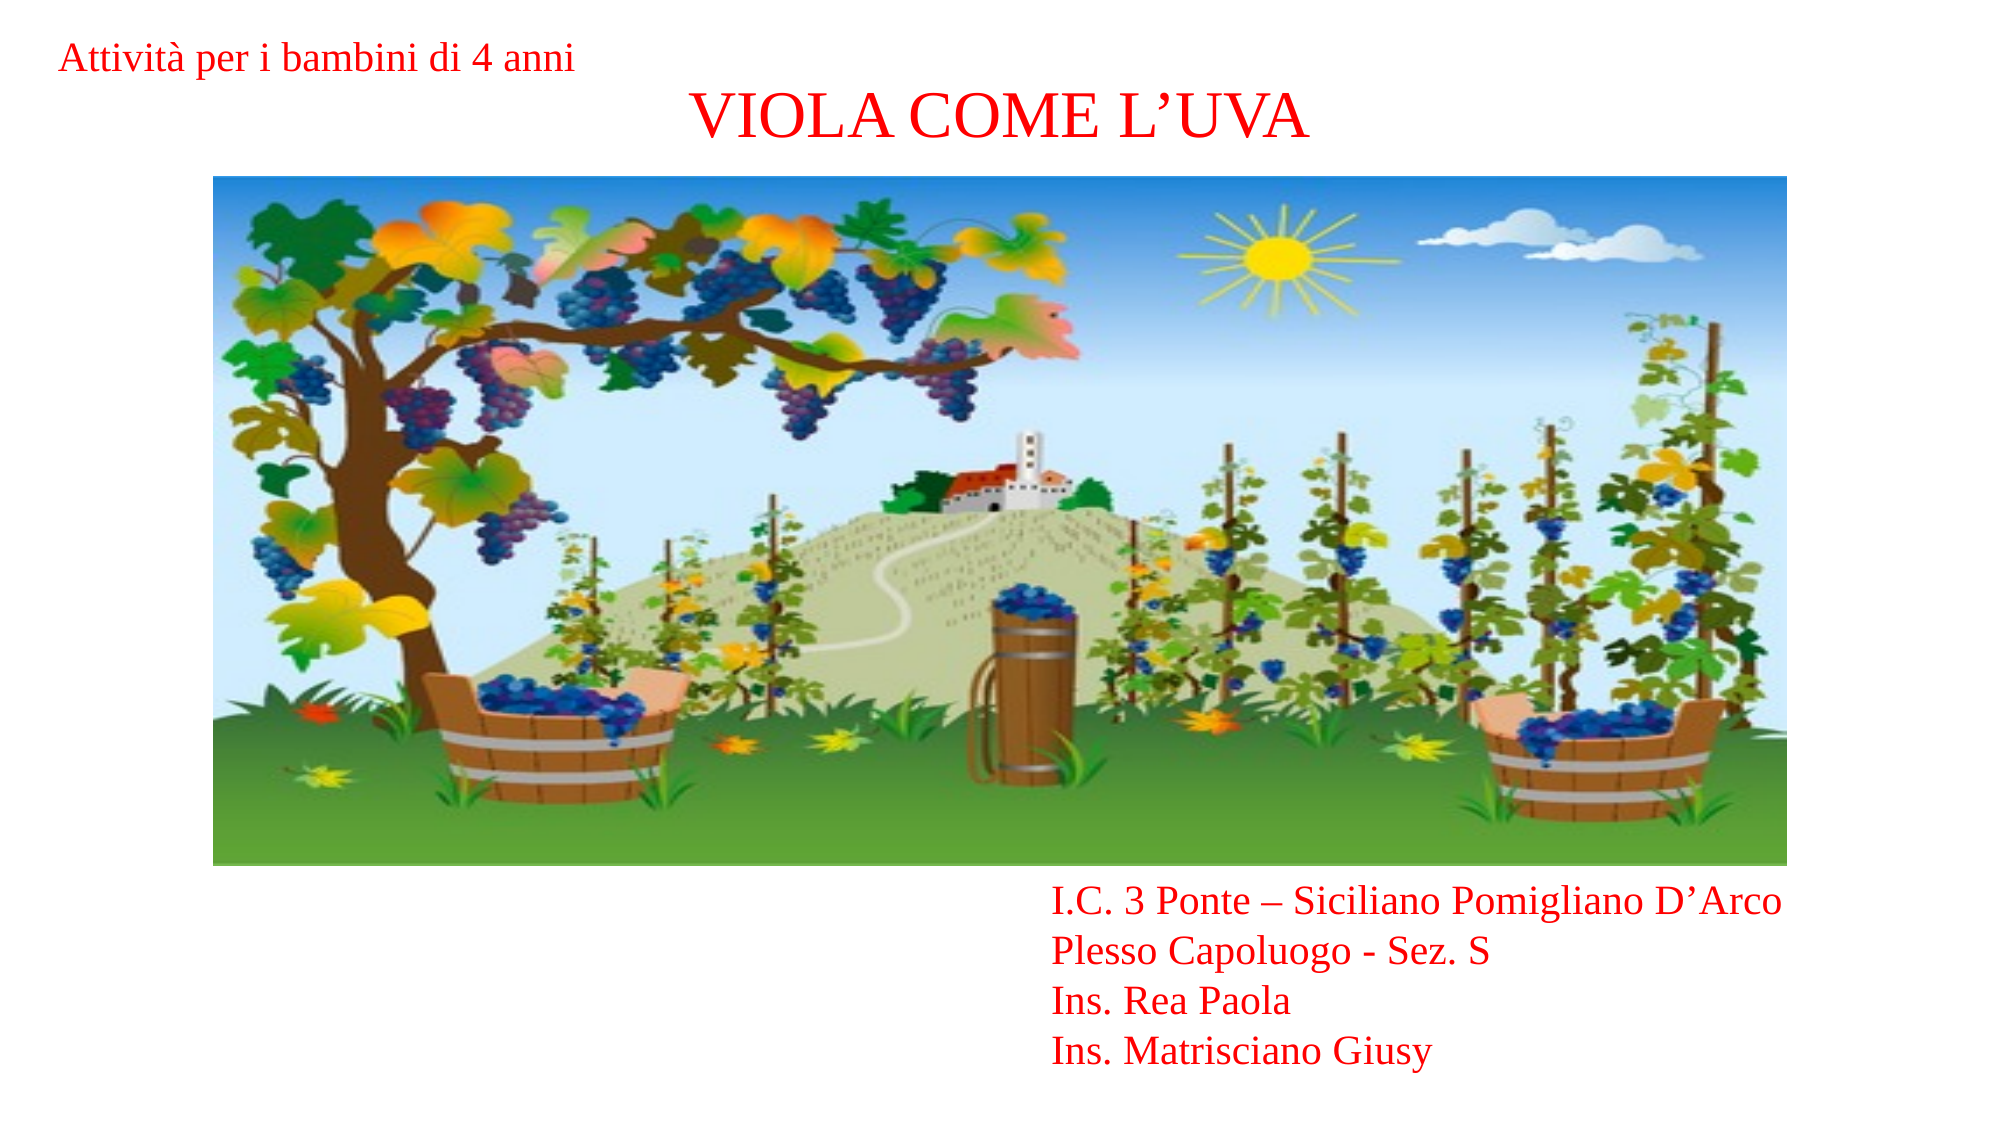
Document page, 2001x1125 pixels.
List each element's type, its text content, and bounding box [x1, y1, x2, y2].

picture [213, 176, 1787, 866]
text_box Attività per i bambini di 4 anni [42, 22, 783, 89]
text_box VIOLA COME L’UVA [213, 63, 1787, 160]
text_box I.C. 3 Ponte – Siciliano Pomigliano D’Arco Plesso Capoluogo - Sez. S Ins. Rea Paola Ins. Matrisciano Giusy [1036, 865, 2000, 1125]
